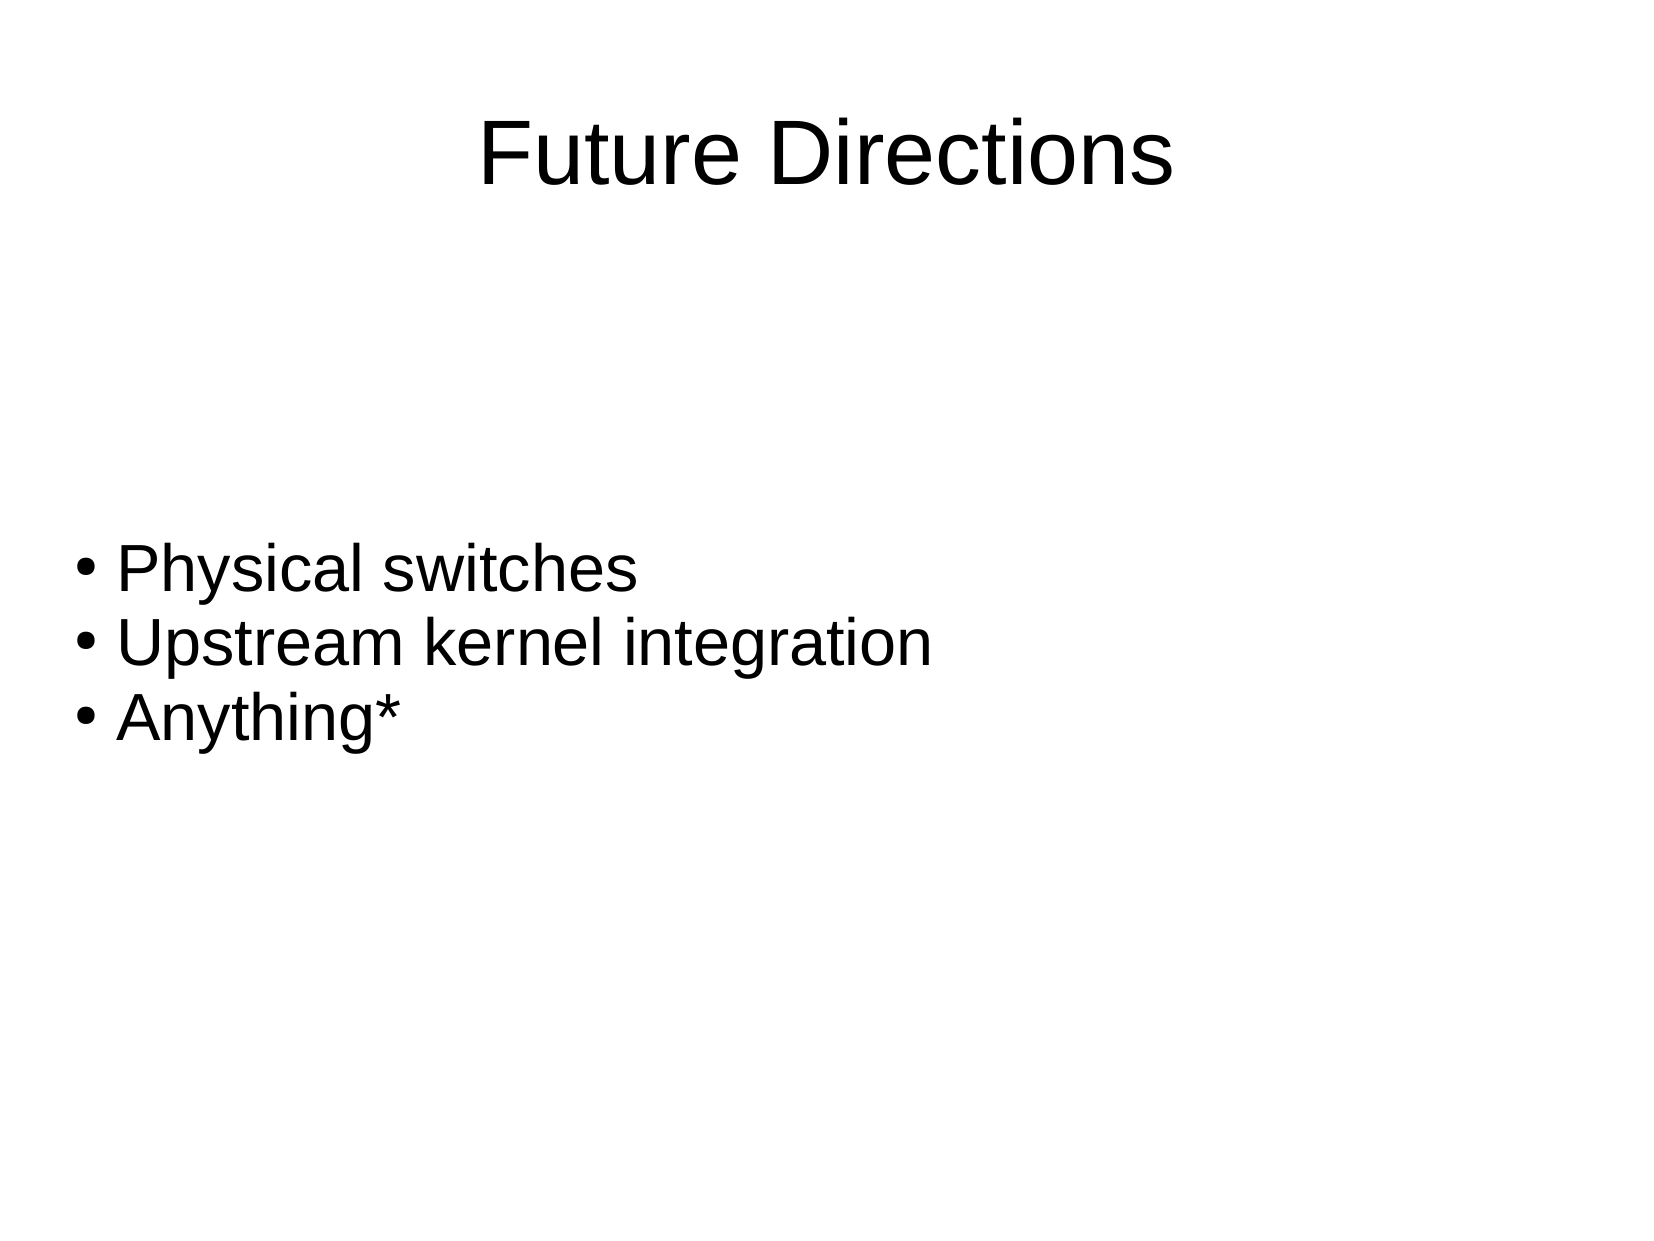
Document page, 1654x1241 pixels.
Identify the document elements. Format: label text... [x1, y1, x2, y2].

title Future Directions [82, 56, 1571, 250]
subtitle Physical switches Upstream kernel integration Anything* [74, 240, 1563, 1045]
